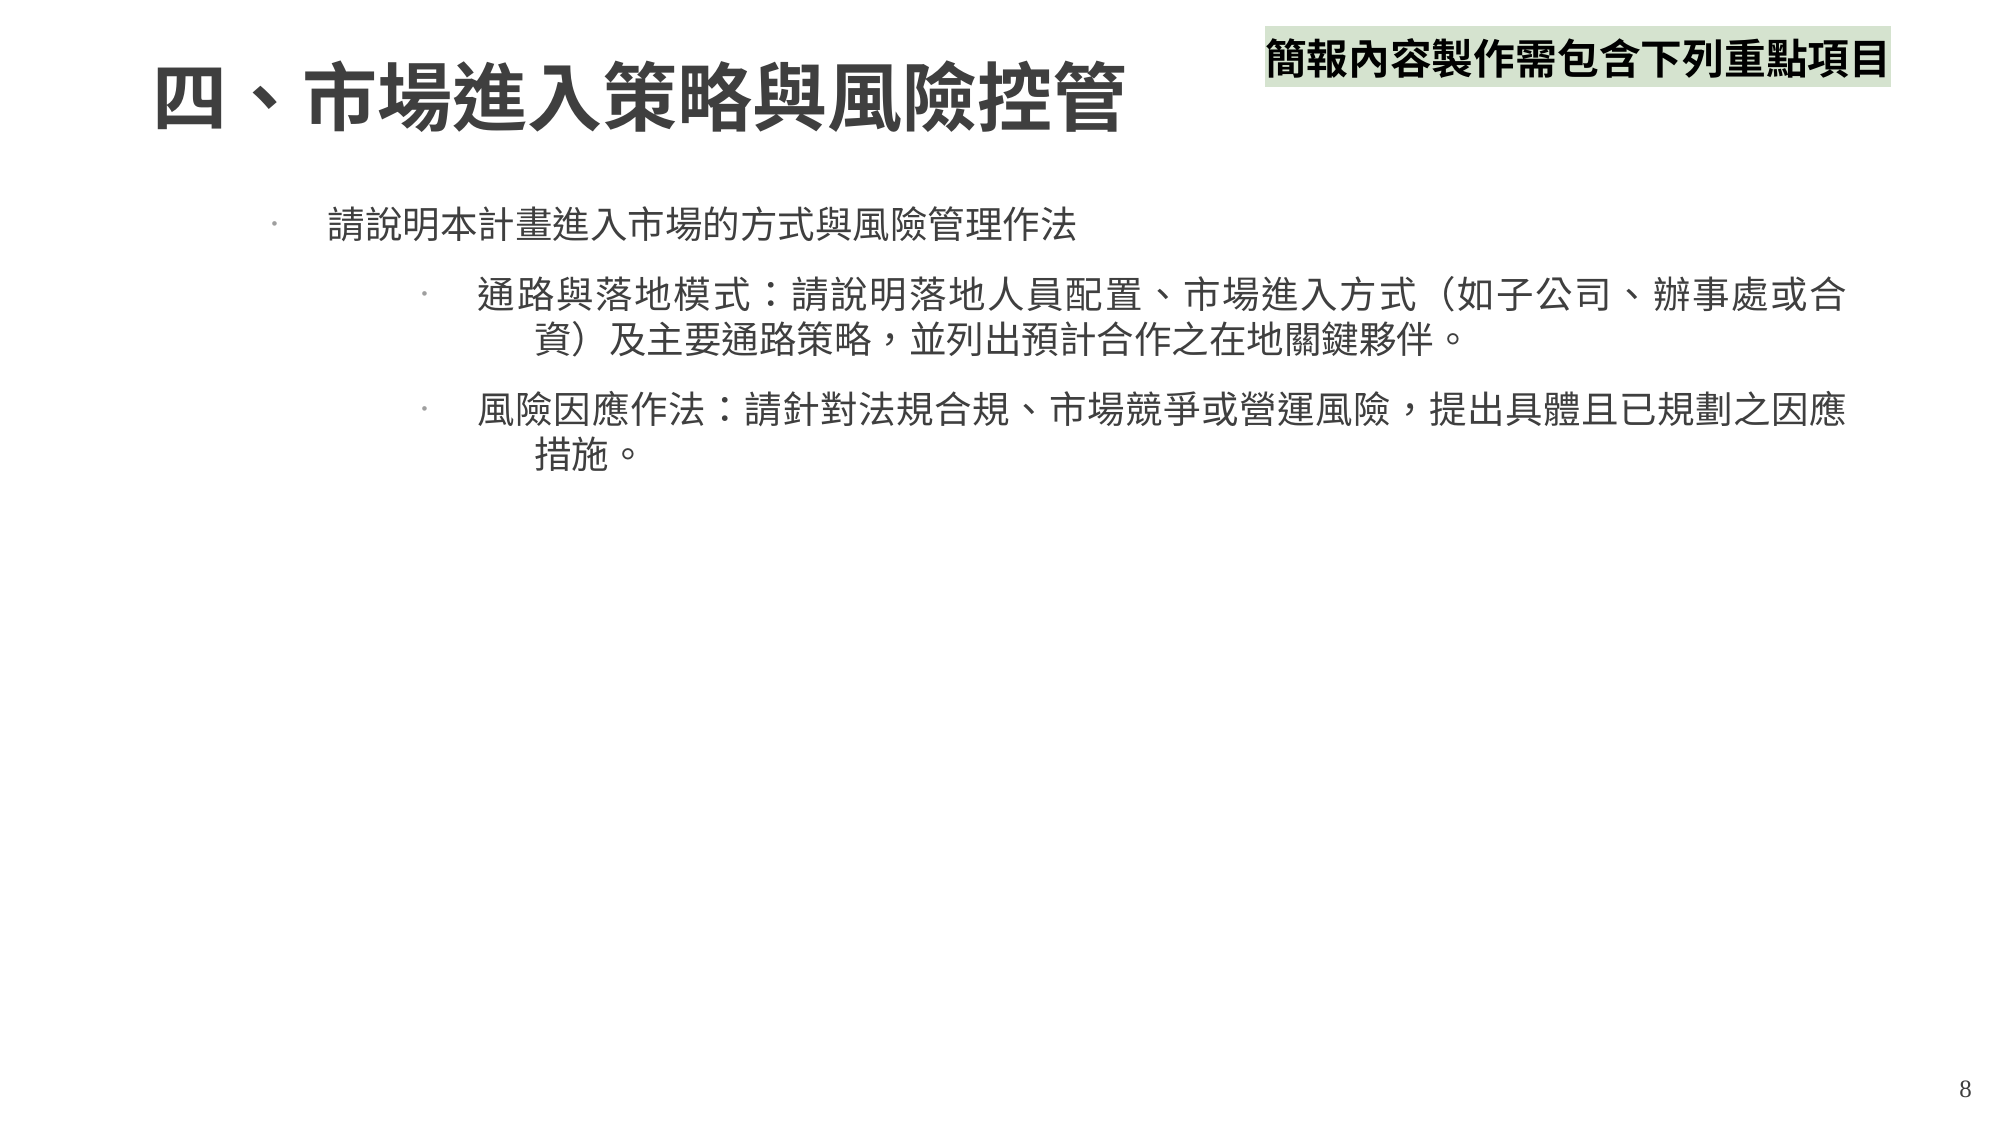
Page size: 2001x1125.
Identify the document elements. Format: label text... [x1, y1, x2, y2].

text_box 簡報內容製作需包含下列重點項目 [1174, 26, 1983, 91]
list 請說明本計畫進入市場的方式與風險管理作法 通路與落地模式：請說明落地人員配置、市場進入方式（如子公司、辦事處或合資）及主要通路策略，並列出預計合作之在地關鍵夥伴。 風險因應作法：請針對法規合規、市場競爭或營運風險，提出具體且已規劃之因應措施。 [137, 193, 1863, 1036]
text_box 8 [1931, 1062, 2000, 1113]
title 四、市場進入策略與風險控管 [137, 49, 1863, 153]
